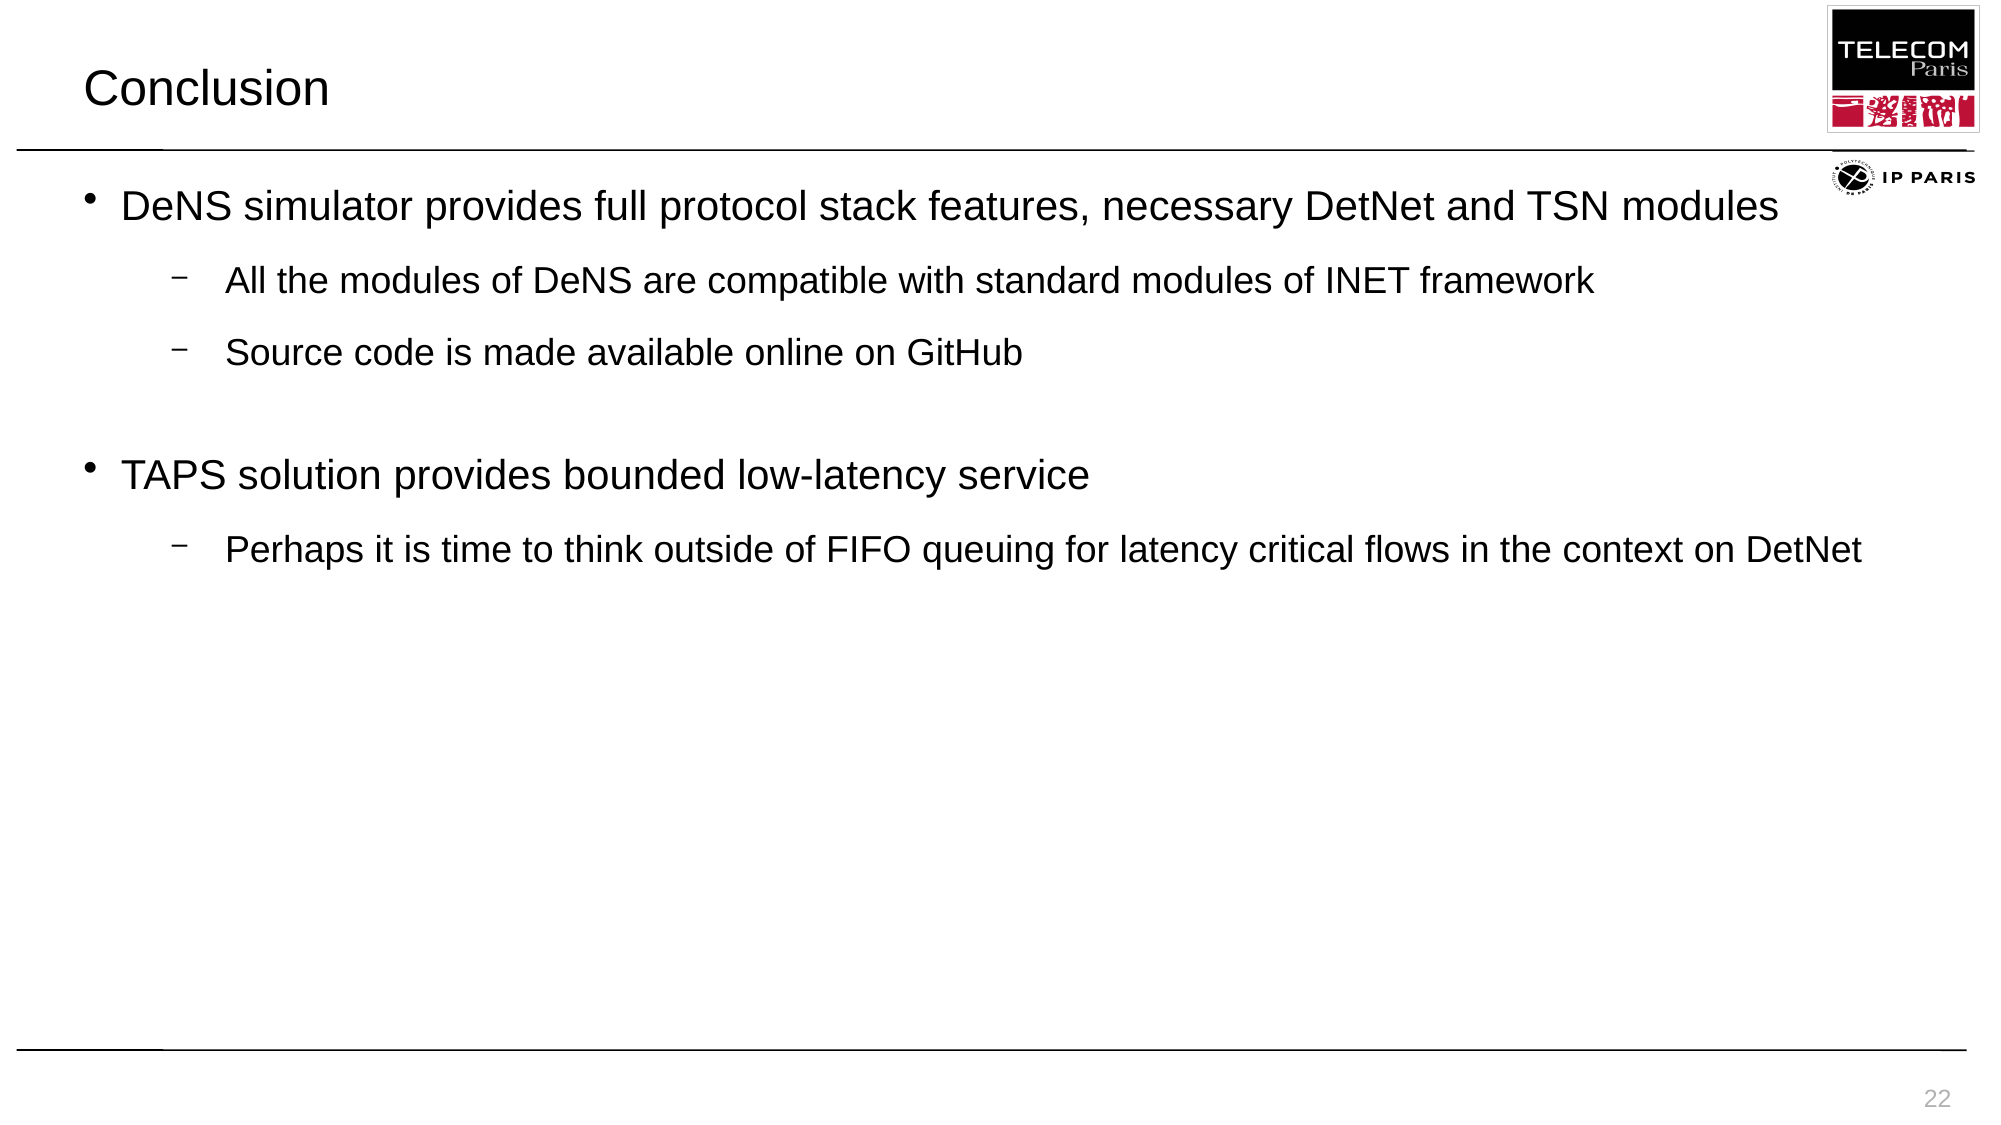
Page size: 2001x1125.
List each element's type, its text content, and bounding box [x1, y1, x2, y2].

picture [1810, 0, 2000, 207]
title Conclusion [83, 13, 1933, 153]
slide_number <number> [1485, 1067, 1967, 1125]
list DeNS simulator provides full protocol stack features, necessary DetNet and TSN modules All the modules of DeNS are compatible with standard modules of INET framework Source code is made available online on GitHub TAPS solution provides bounded low-latency service Perhaps it is time to think outside of FIFO queuing for latency critical flows in the context on DetNet [83, 174, 1933, 1049]
